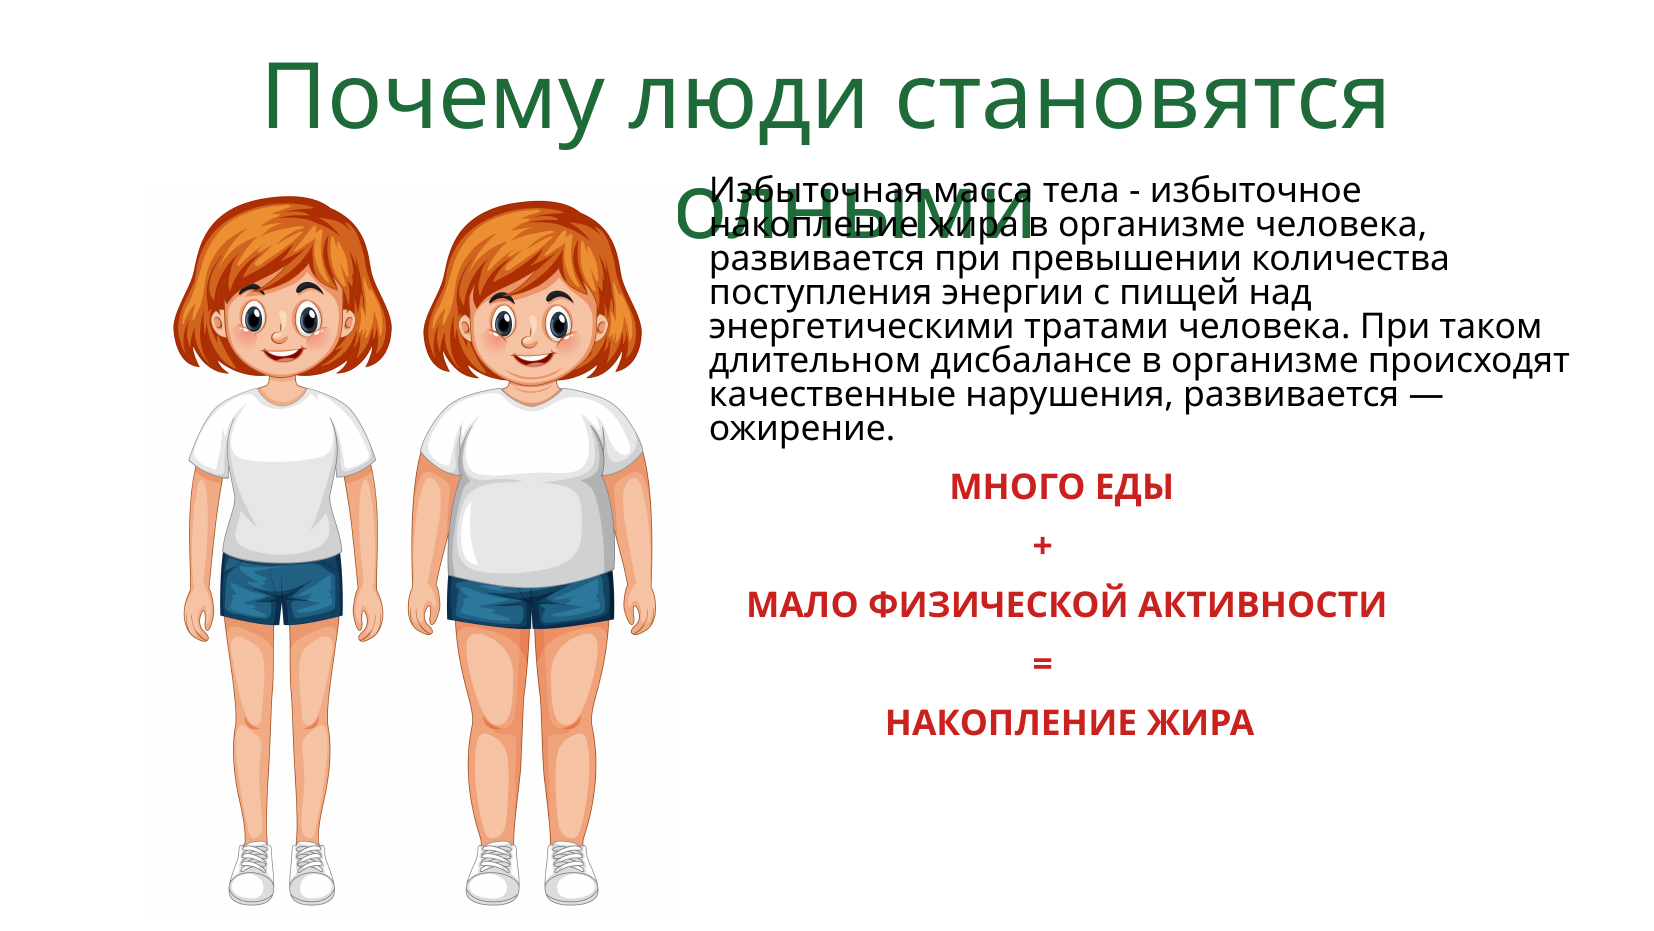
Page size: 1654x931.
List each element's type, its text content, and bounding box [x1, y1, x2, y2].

title Почему люди становятся полными [82, 37, 1571, 193]
list Избыточная масса тела - избыточное накопление жира в организме человека, развивается при превышении количества поступления энергии с пищей над энергетическими тратами человека. При таком длительном дисбалансе в организме происходят качественные нарушения, развивается — ожирение. МНОГО ЕДЫ + МАЛО ФИЗИЧЕСКОЙ АКТИВНОСТИ = НАКОПЛЕНИЕ ЖИРА [708, 175, 1571, 862]
picture [147, 185, 678, 916]
